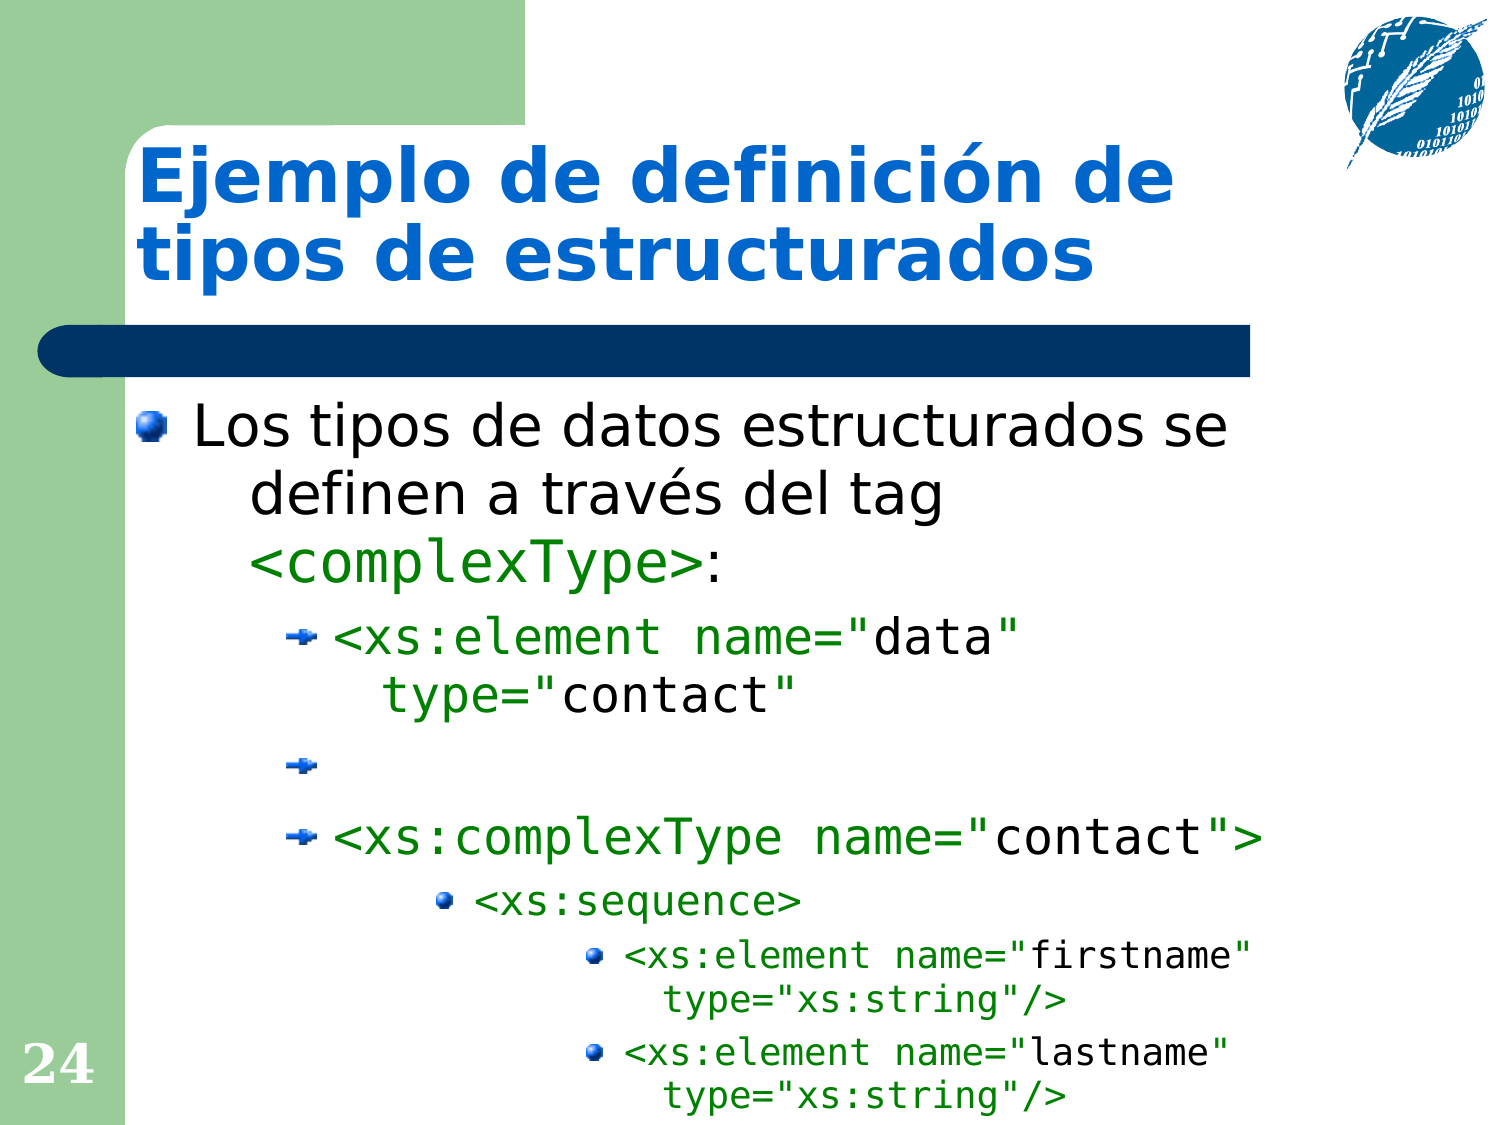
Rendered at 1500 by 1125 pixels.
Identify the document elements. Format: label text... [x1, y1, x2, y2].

title Ejemplo de definición de tipos de estructurados [136, 135, 1413, 301]
picture [1436, 127, 1450, 136]
list Los tipos de datos estructurados se definen a través del tag <complexType>: <xs:element name="data" type="contact" <xs:complexType name="contact"> <xs:sequence> <xs:element name="firstname" type="xs:string"/> <xs:element name="lastname" type="xs:string"/> </xs:sequence> </xs:complexType> [136, 392, 1426, 1111]
picture [1341, 15, 1487, 172]
picture [1427, 138, 1431, 148]
picture [1416, 140, 1425, 149]
picture [1433, 139, 1440, 147]
